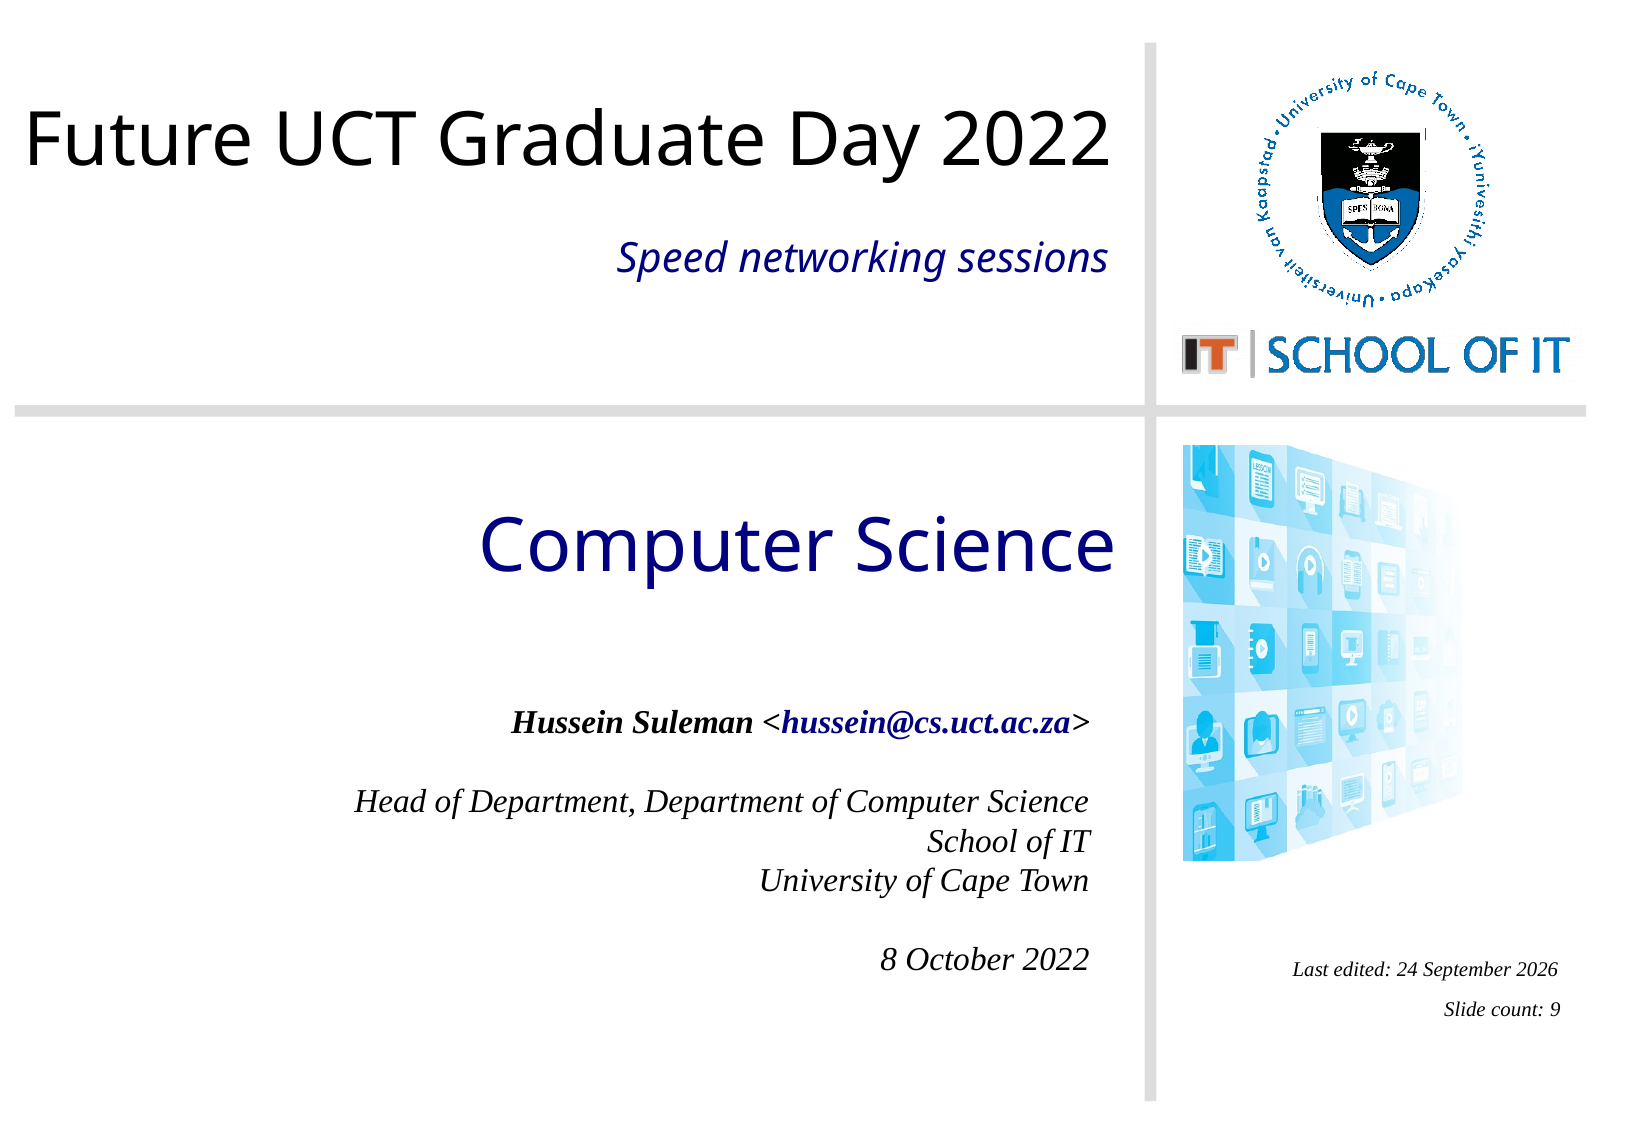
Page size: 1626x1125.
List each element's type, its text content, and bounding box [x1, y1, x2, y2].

title Computer Science [18, 439, 1118, 748]
subtitle Hussein Suleman <hussein@cs.uct.ac.za> Head of Department, Department of Computer Science School of IT University of Cape Town 8 October 2022 [58, 748, 1105, 1069]
picture [1183, 445, 1481, 861]
title Future UCT Graduate Day 2022 [13, 131, 1113, 197]
picture [1173, 41, 1582, 387]
title Speed networking sessions [10, 173, 1110, 339]
